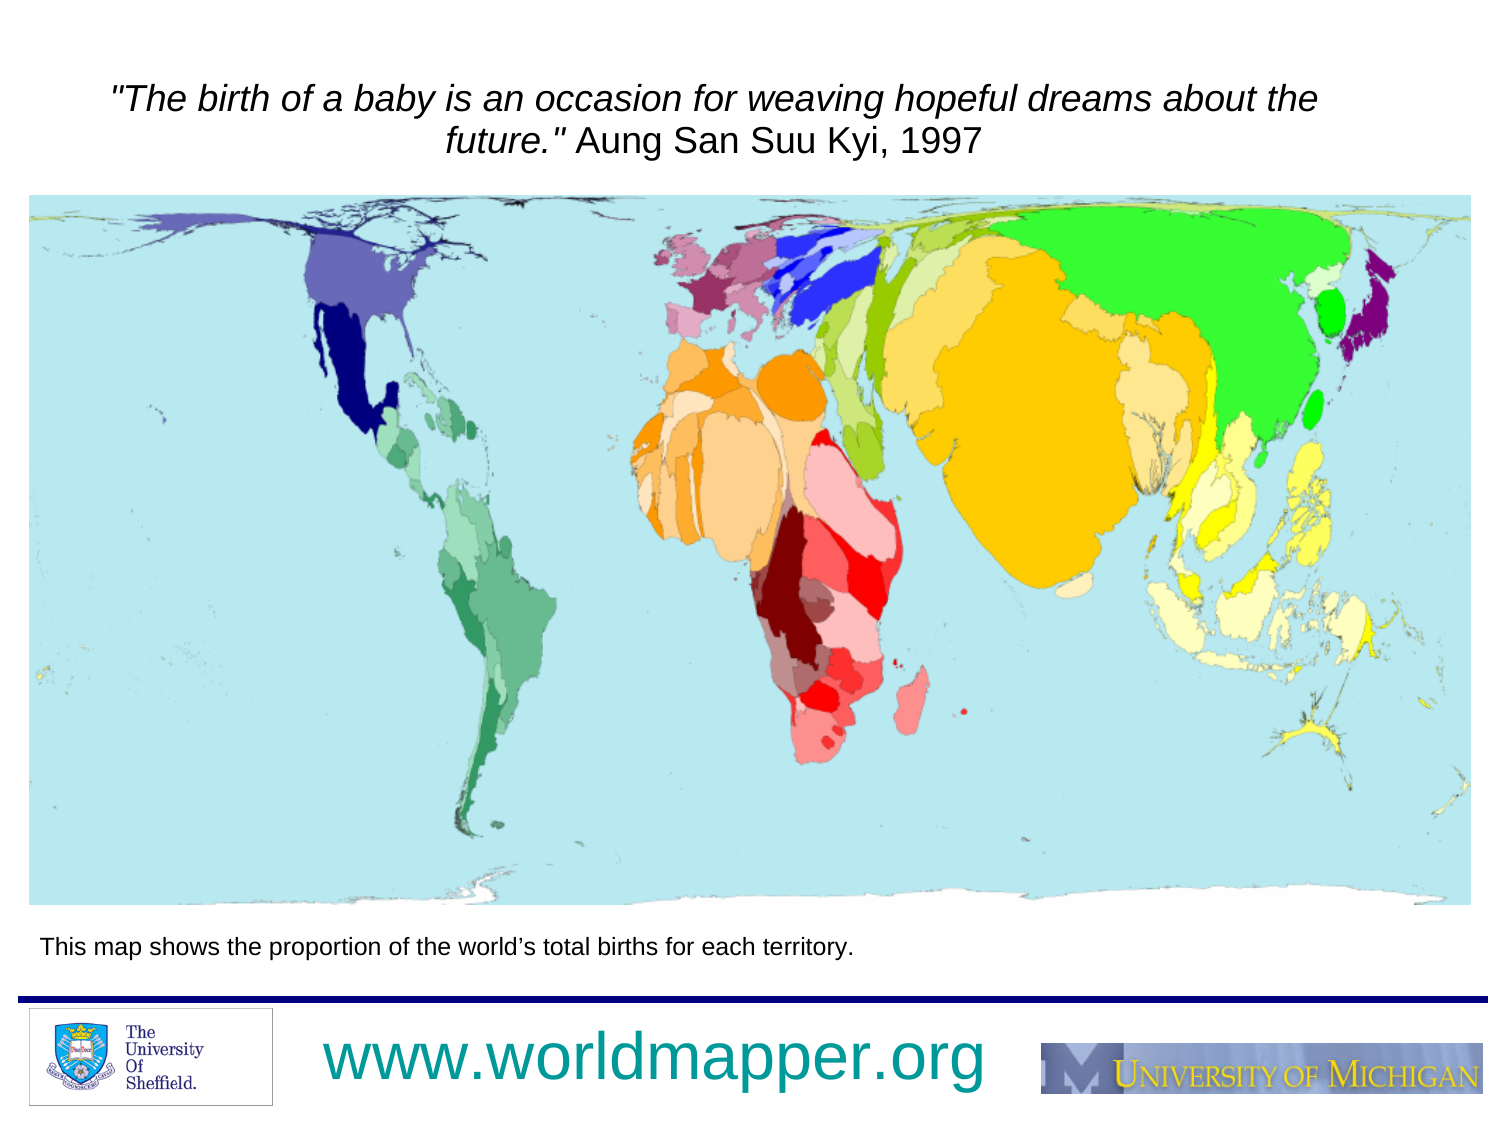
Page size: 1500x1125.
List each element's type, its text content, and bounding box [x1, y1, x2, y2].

picture [1041, 1043, 1483, 1094]
text_box This map shows the proportion of the world’s total births for each territory. [24, 925, 872, 969]
picture [29, 195, 1471, 905]
picture [29, 1008, 273, 1106]
title "The birth of a baby is an occasion for weaving hopeful dreams about the future." Aung San Suu Kyi, 1997 [76, 42, 1352, 195]
